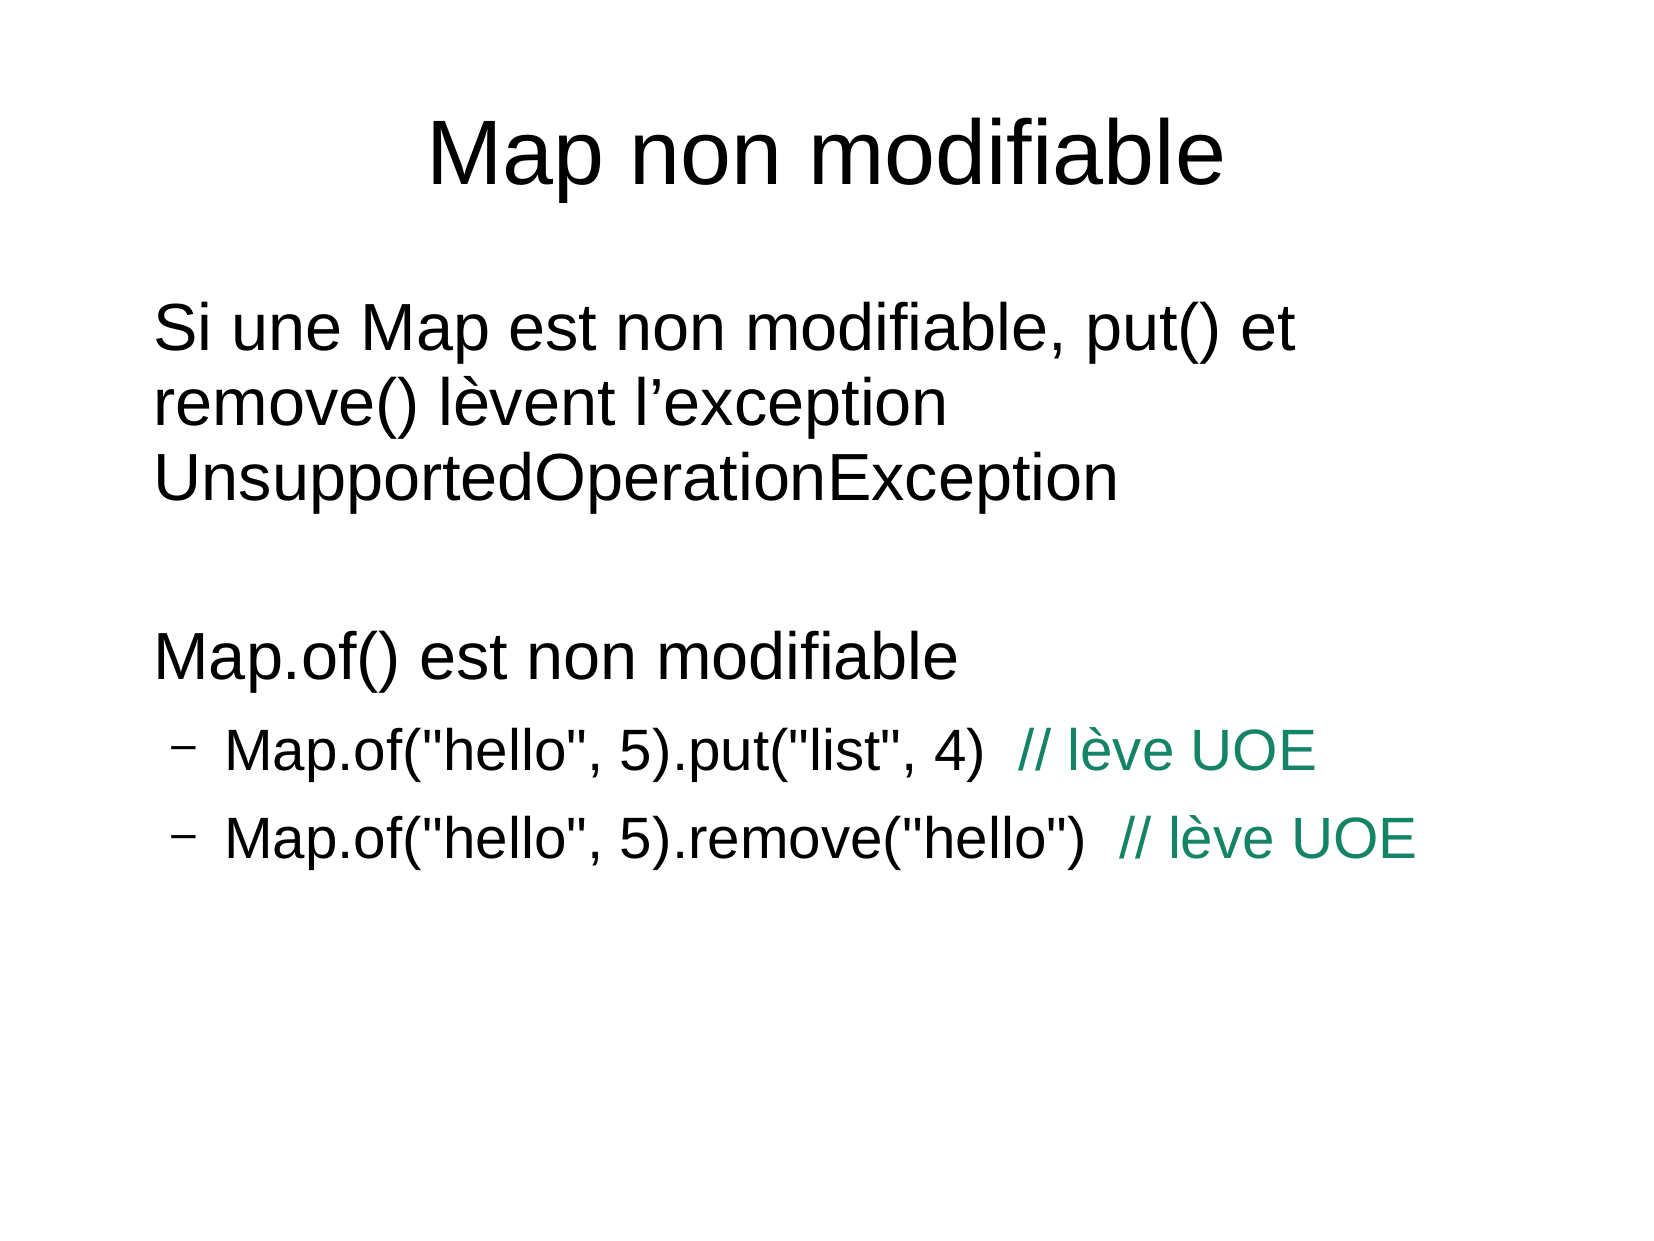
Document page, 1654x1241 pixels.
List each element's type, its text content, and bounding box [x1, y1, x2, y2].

title Map non modifiable [82, 49, 1571, 257]
list Si une Map est non modifiable, put() et remove() lèvent l’exception UnsupportedOperationException Map.of() est non modifiable Map.of("hello", 5).put("list", 4) // lève UOE Map.of("hello", 5).remove("hello") // lève UOE [82, 290, 1571, 1081]
